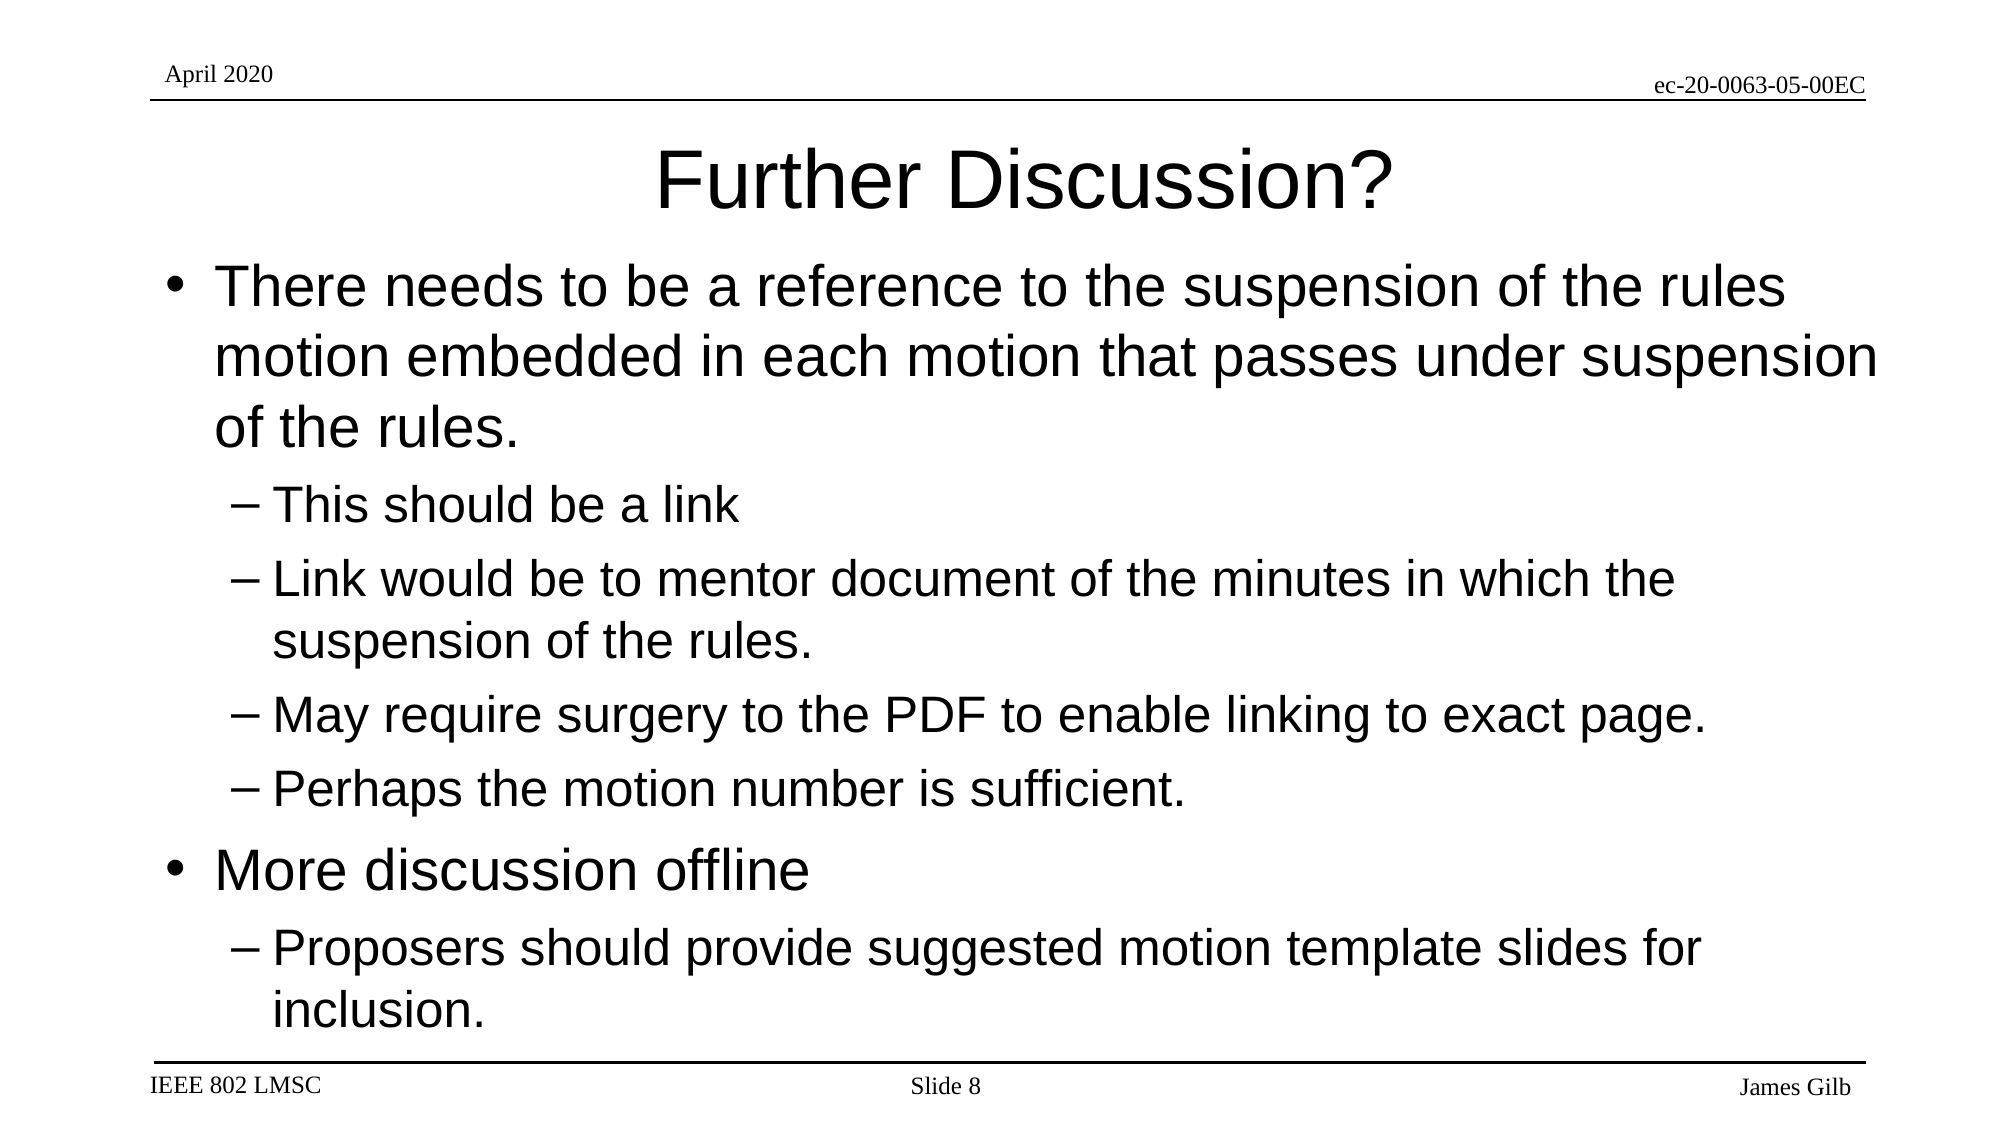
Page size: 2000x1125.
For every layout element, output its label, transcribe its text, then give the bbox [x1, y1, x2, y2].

title Further Discussion? [149, 112, 1900, 238]
list There needs to be a reference to the suspension of the rules motion embedded in each motion that passes under suspension of the rules. This should be a link Link would be to mentor document of the minutes in which the suspension of the rules. May require surgery to the PDF to enable linking to exact page. Perhaps the motion number is sufficient. More discussion offline Proposers should provide suggested motion template slides for inclusion. [149, 239, 1900, 1051]
